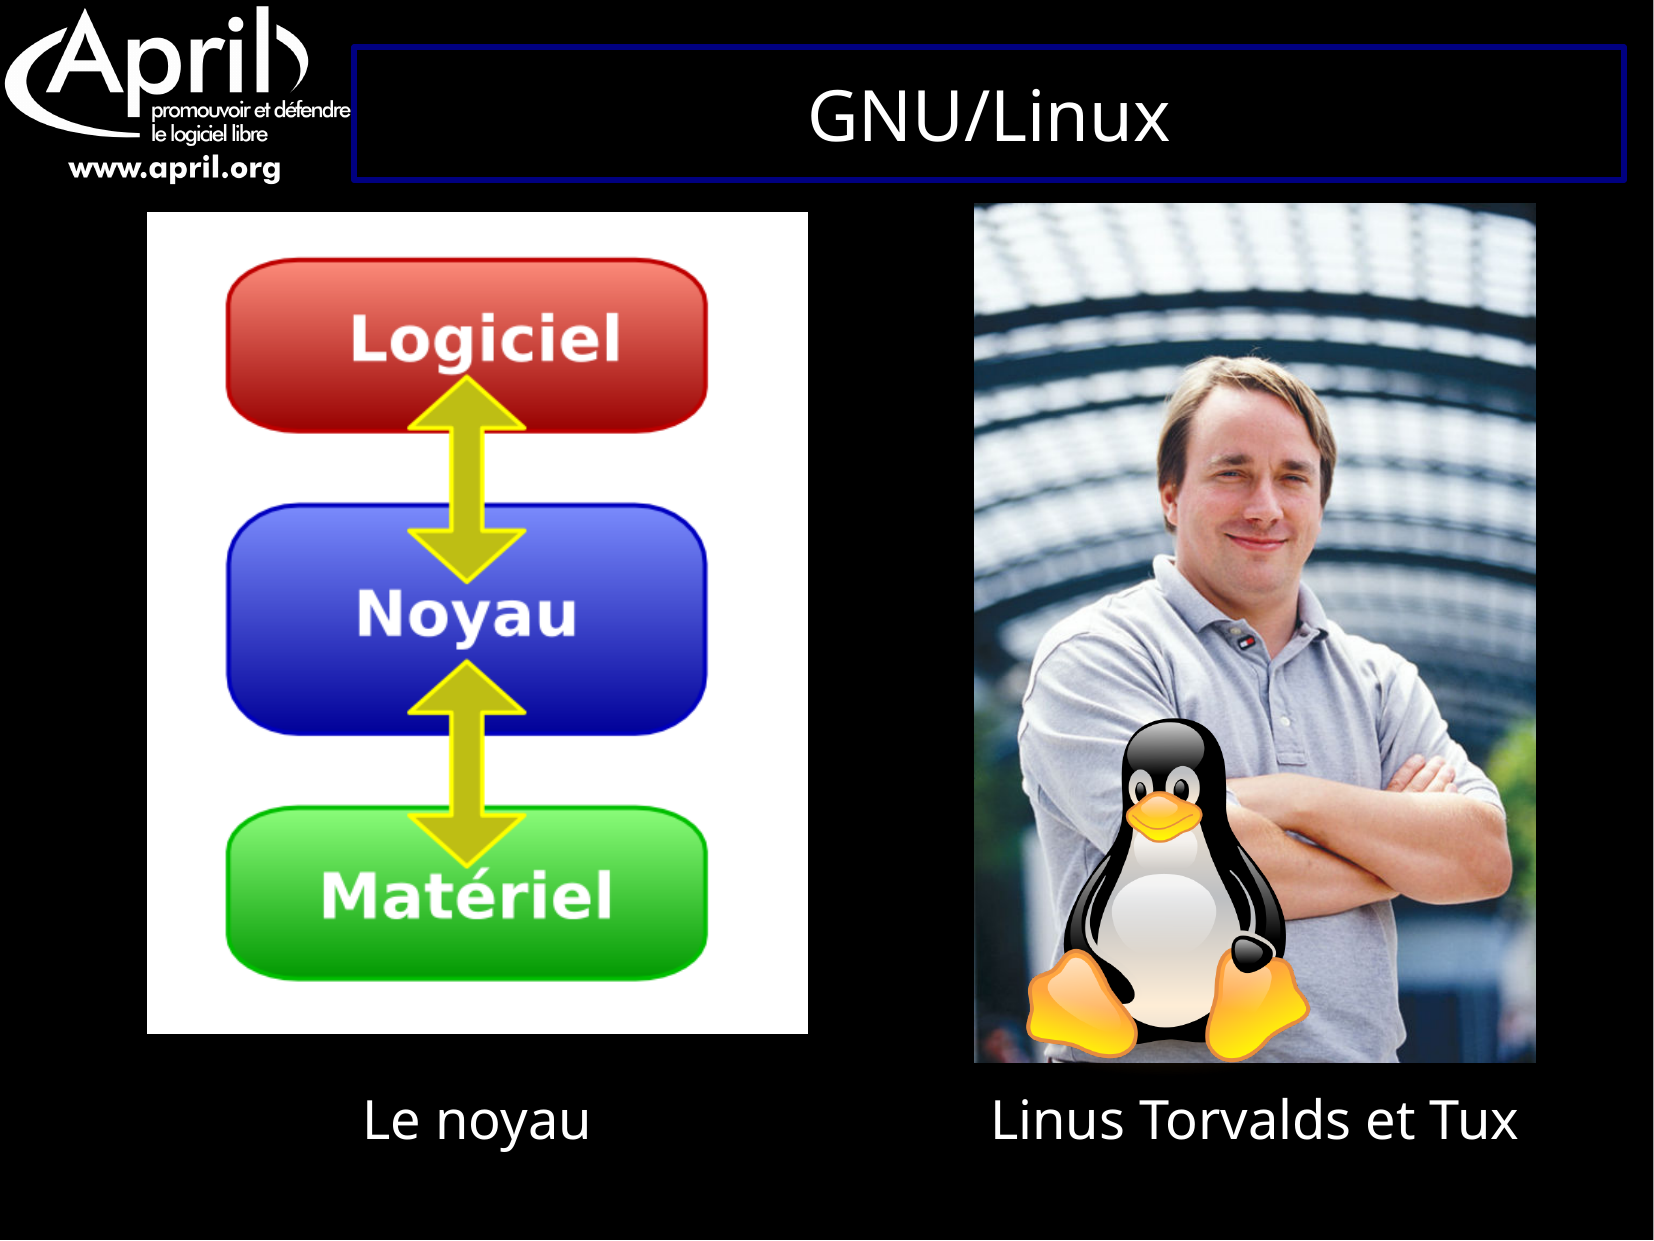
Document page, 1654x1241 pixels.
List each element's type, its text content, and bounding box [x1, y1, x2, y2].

picture [974, 203, 1536, 1093]
text_box Linus Torvalds et Tux [915, 1073, 1595, 1152]
text_box Le noyau [157, 1073, 798, 1152]
picture [0, 0, 355, 200]
picture [147, 212, 808, 1034]
title GNU/Linux [354, 47, 1625, 181]
